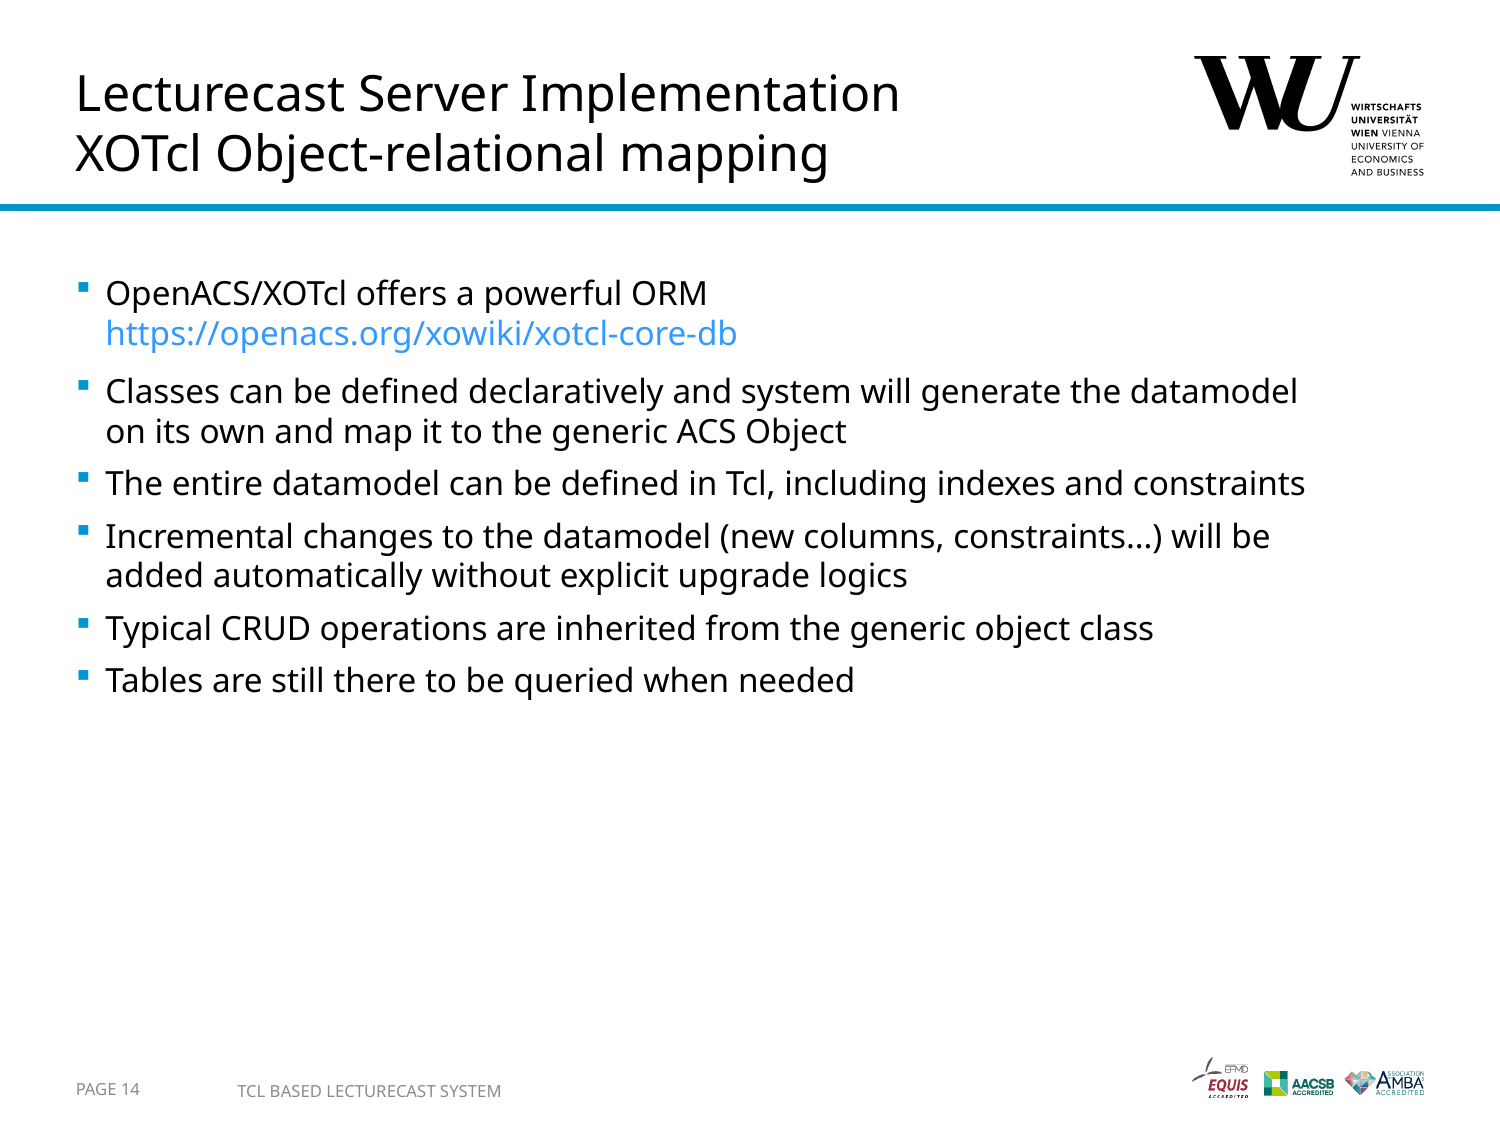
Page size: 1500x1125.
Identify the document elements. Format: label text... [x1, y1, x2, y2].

list OpenACS/XOTcl offers a powerful ORM https://openacs.org/xowiki/xotcl-core-db Classes can be defined declaratively and system will generate the datamodel on its own and map it to the generic ACS Object The entire datamodel can be defined in Tcl, including indexes and constraints Incremental changes to the datamodel (new columns, constraints…) will be added automatically without explicit upgrade logics Typical CRUD operations are inherited from the generic object class Tables are still there to be queried when needed [75, 264, 1349, 1024]
slide_number Page <número> [75, 1065, 223, 1117]
footer Tcl based lecturecast system [223, 1065, 750, 1117]
title Lecturecast Server Implementation XOTcl Object-relational mapping [75, 36, 1134, 206]
picture [1194, 56, 1424, 178]
picture [1192, 1057, 1424, 1098]
